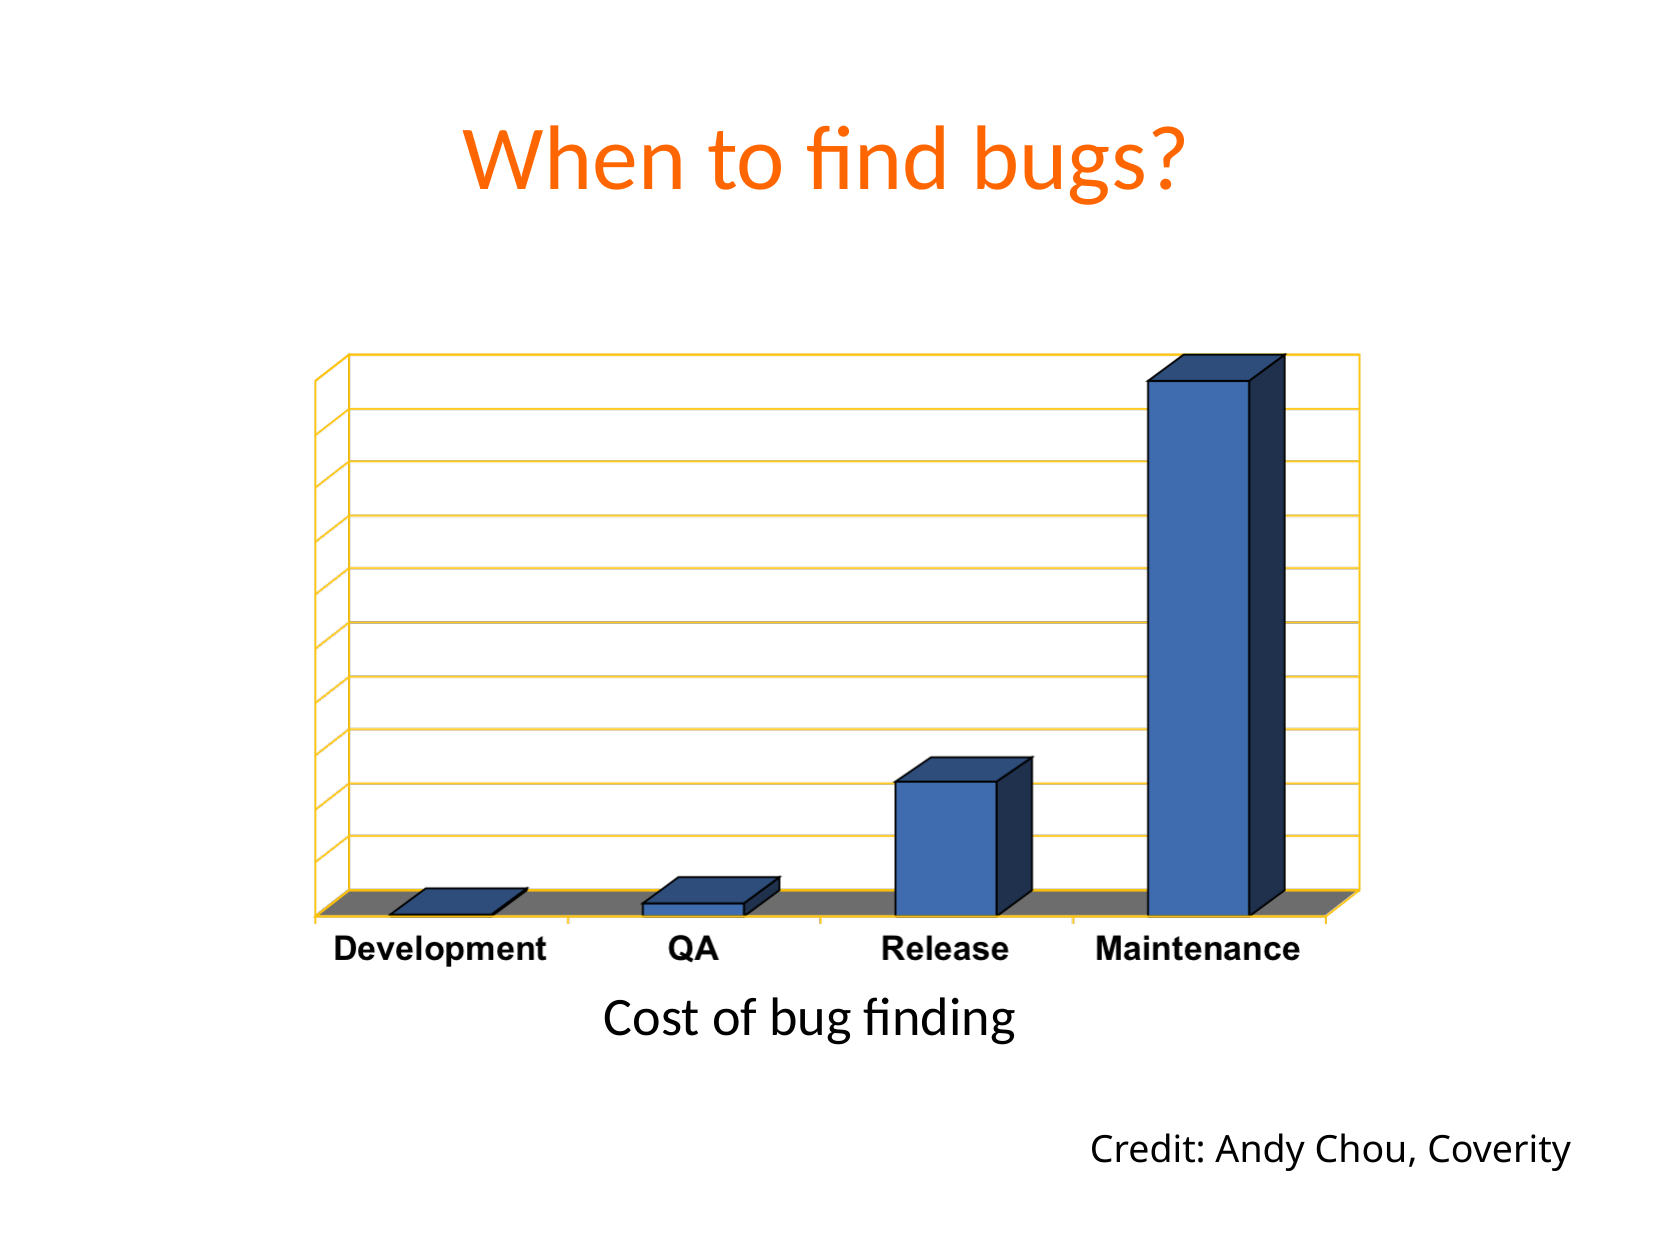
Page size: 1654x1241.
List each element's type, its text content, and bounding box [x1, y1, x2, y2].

picture [224, 327, 1447, 1004]
text_box Credit: Andy Chou, Coverity [1075, 1118, 1587, 1178]
title When to find bugs? [82, 49, 1571, 257]
text_box Cost of bug finding [375, 987, 1246, 1135]
